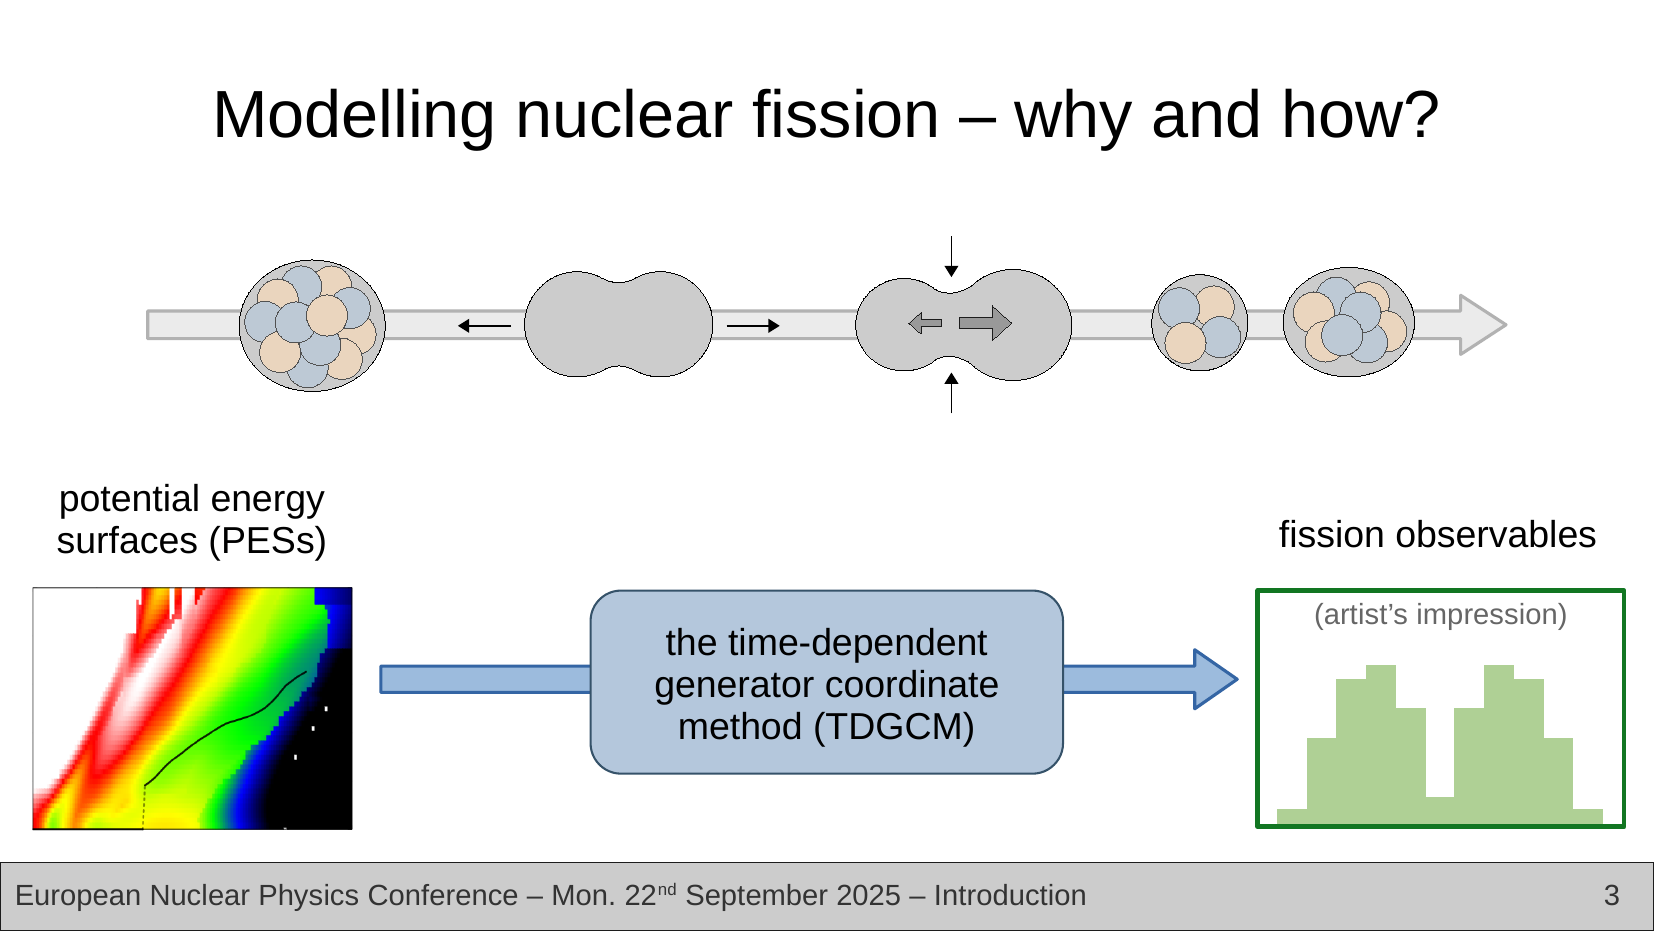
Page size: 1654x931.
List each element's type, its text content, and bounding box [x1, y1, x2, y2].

text_box <number> [1471, 862, 1635, 929]
text_box [1277, 665, 1603, 824]
text_box European Nuclear Physics Conference – Mon. 22nd September 2025 – Introduction [0, 854, 1264, 931]
title Modelling nuclear fission – why and how? [82, 37, 1571, 193]
text_box the time-dependent generator coordinate method (TDGCM) [620, 614, 1034, 755]
text_box (artist’s impression) [1257, 590, 1625, 644]
text_box potential energy surfaces (PESs) [35, 472, 349, 567]
text_box [147, 259, 1507, 392]
text_box fission observables [1281, 501, 1595, 567]
picture [29, 577, 355, 833]
text_box [380, 590, 1238, 774]
text_box [1264, 862, 1654, 931]
